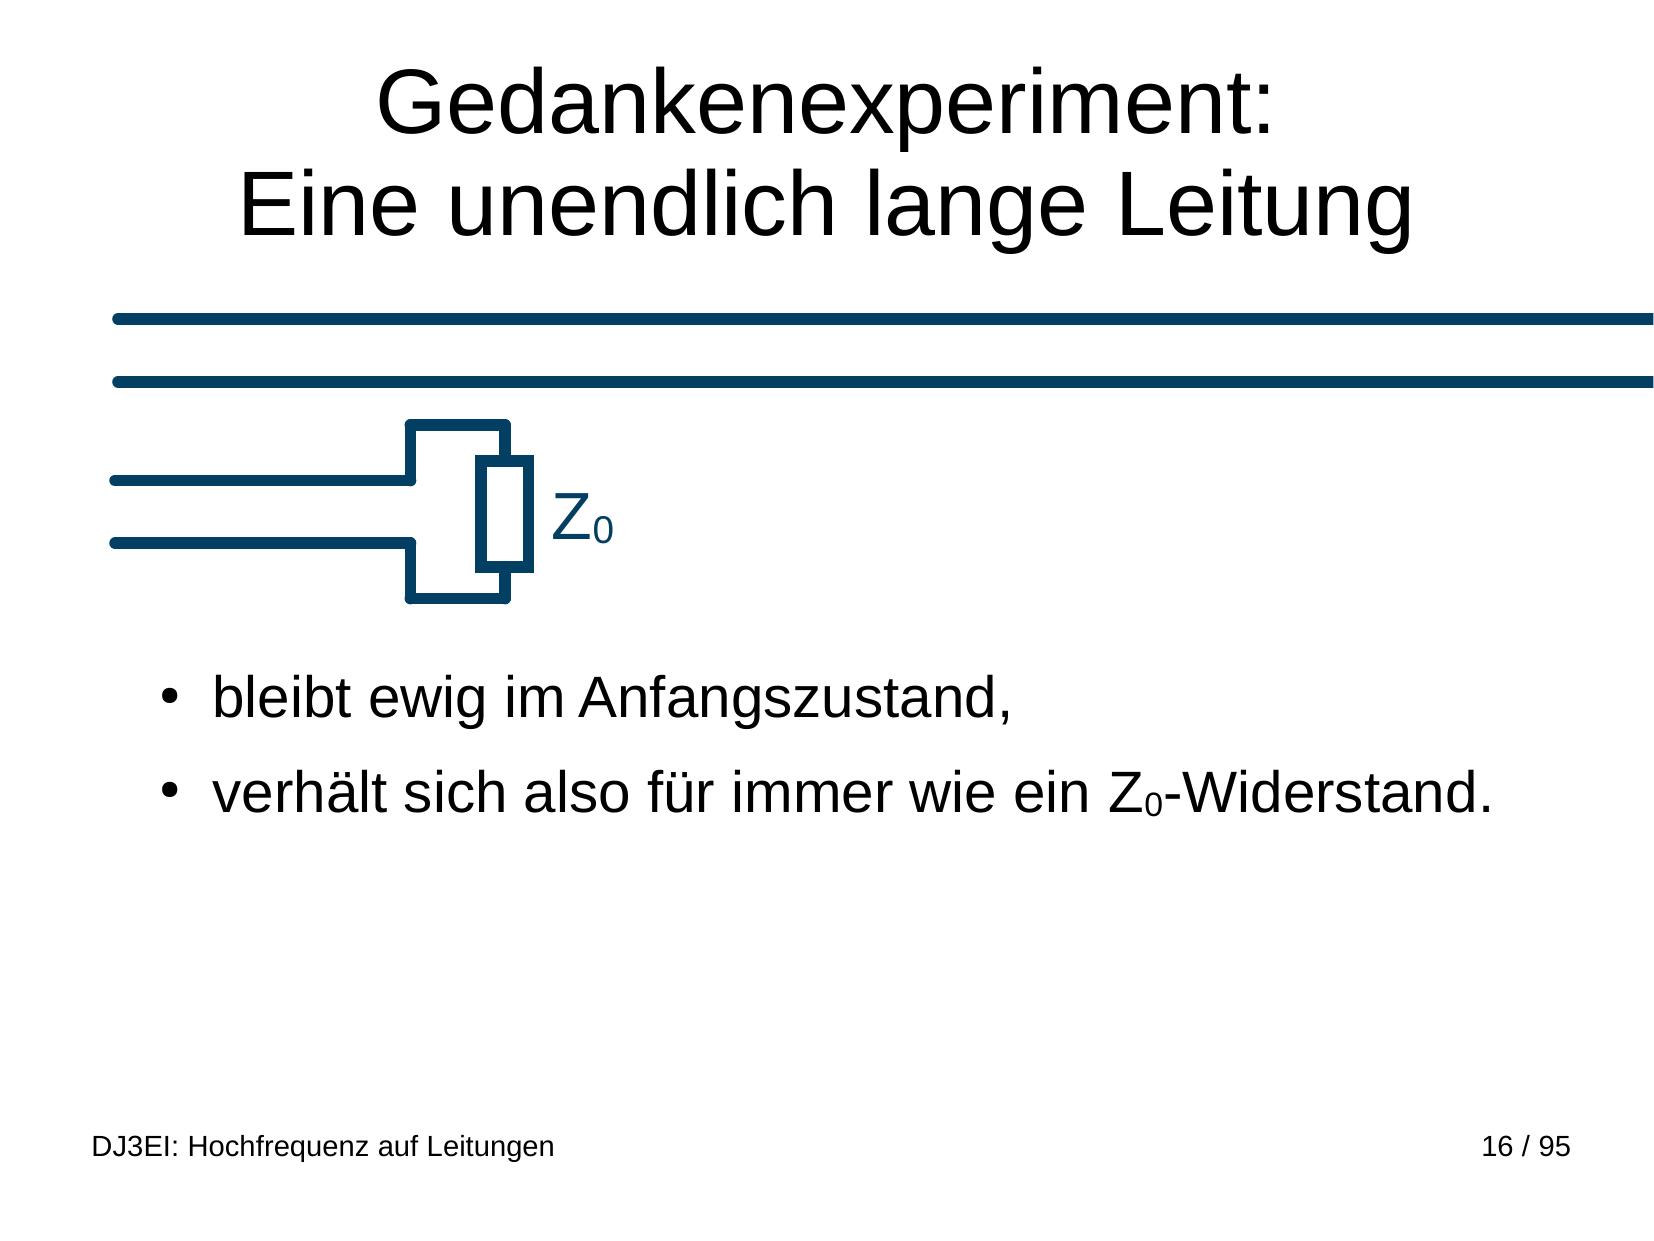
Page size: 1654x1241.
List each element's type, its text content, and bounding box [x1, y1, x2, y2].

list bleibt ewig im Anfangszustand, verhält sich also für immer wie ein Z0-Widerstand. [141, 664, 1536, 957]
title Gedankenexperiment: Eine unendlich lange Leitung [82, 49, 1571, 257]
text_box [481, 460, 529, 567]
text_box Z0 [531, 465, 635, 567]
